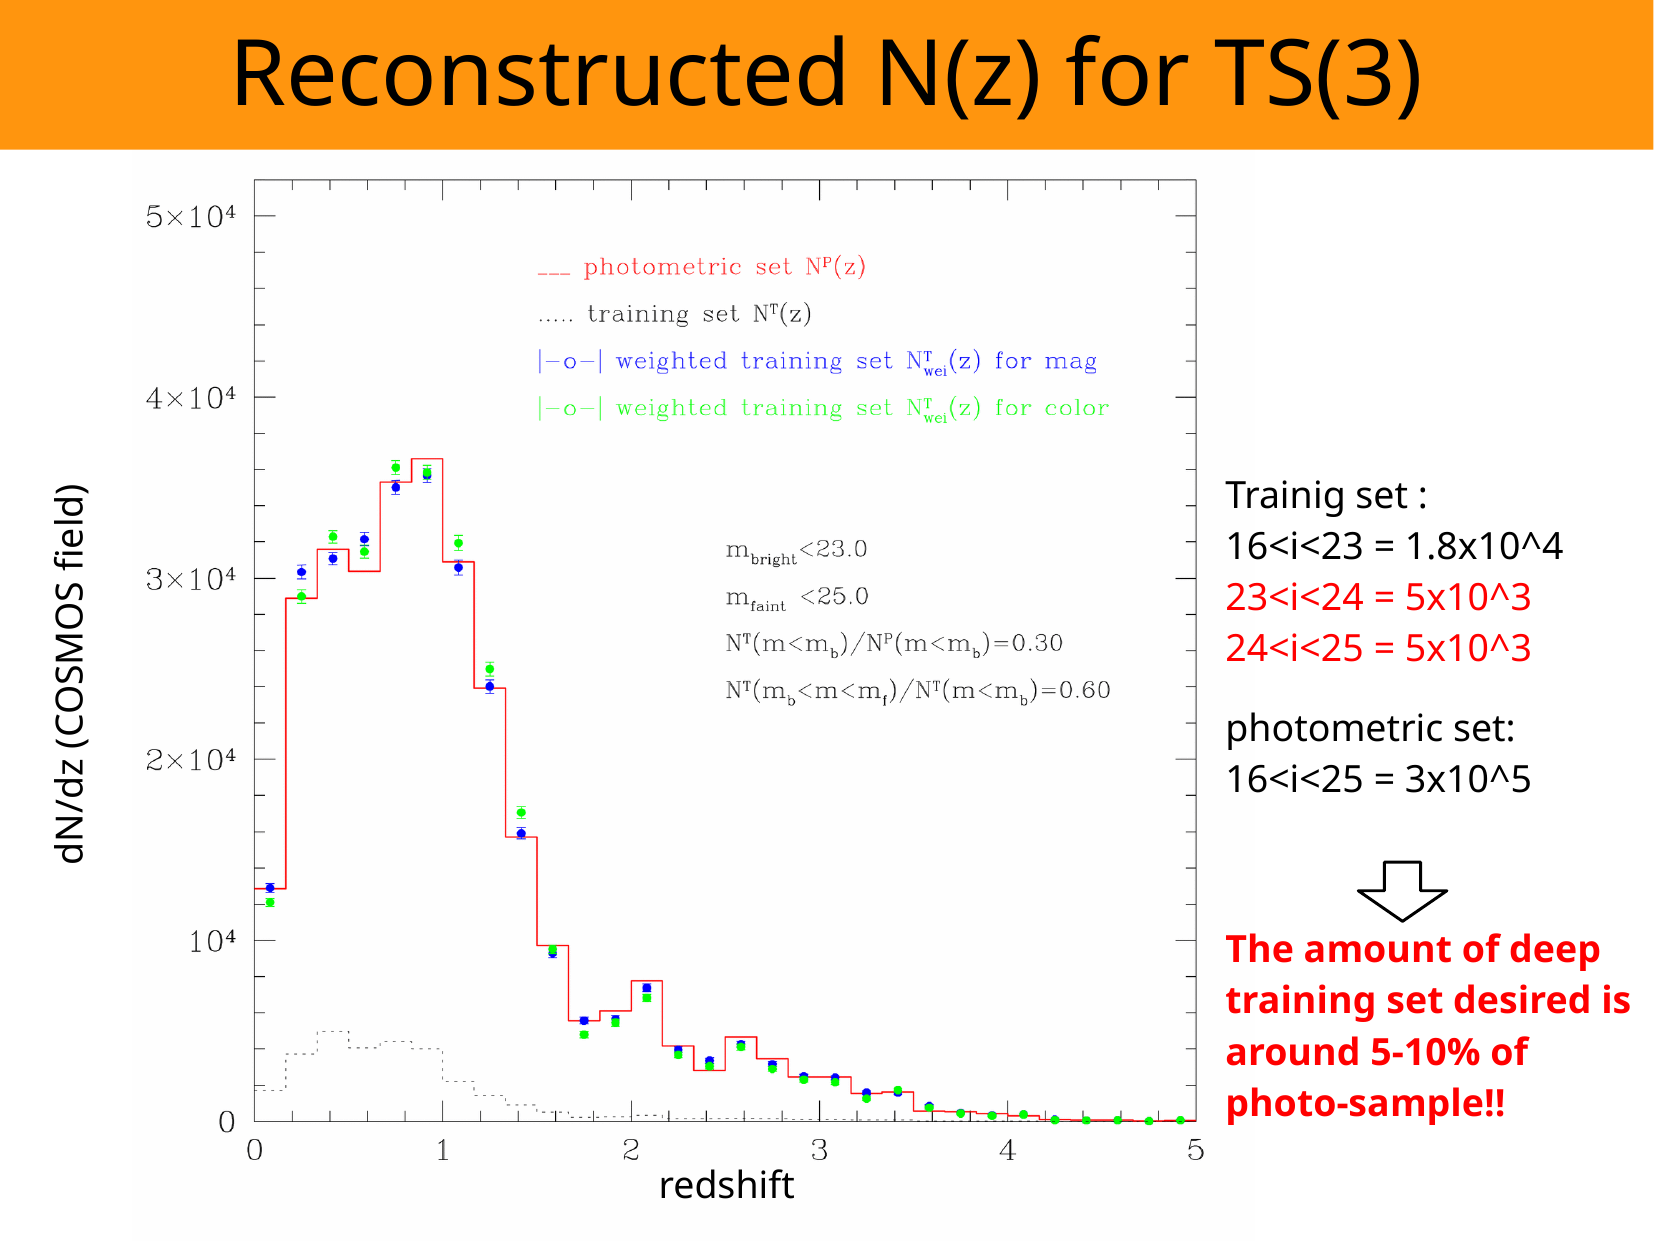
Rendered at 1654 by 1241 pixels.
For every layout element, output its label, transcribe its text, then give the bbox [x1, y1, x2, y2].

picture [132, 150, 1654, 1241]
text_box The amount of deep training set desired is around 5-10% of photo-sample!! [1210, 915, 1654, 1170]
text_box redshift [643, 1151, 821, 1222]
text_box dN/dz (COSMOS field) [35, 348, 125, 880]
text_box Reconstructed N(z) for TS(3) [0, 0, 1654, 150]
text_box Trainig set : 16<i<23 = 1.8x10^4 23<i<24 = 5x10^3 24<i<25 = 5x10^3 photometric set: 16<i<25 = 3x10^5 [1210, 461, 1654, 833]
